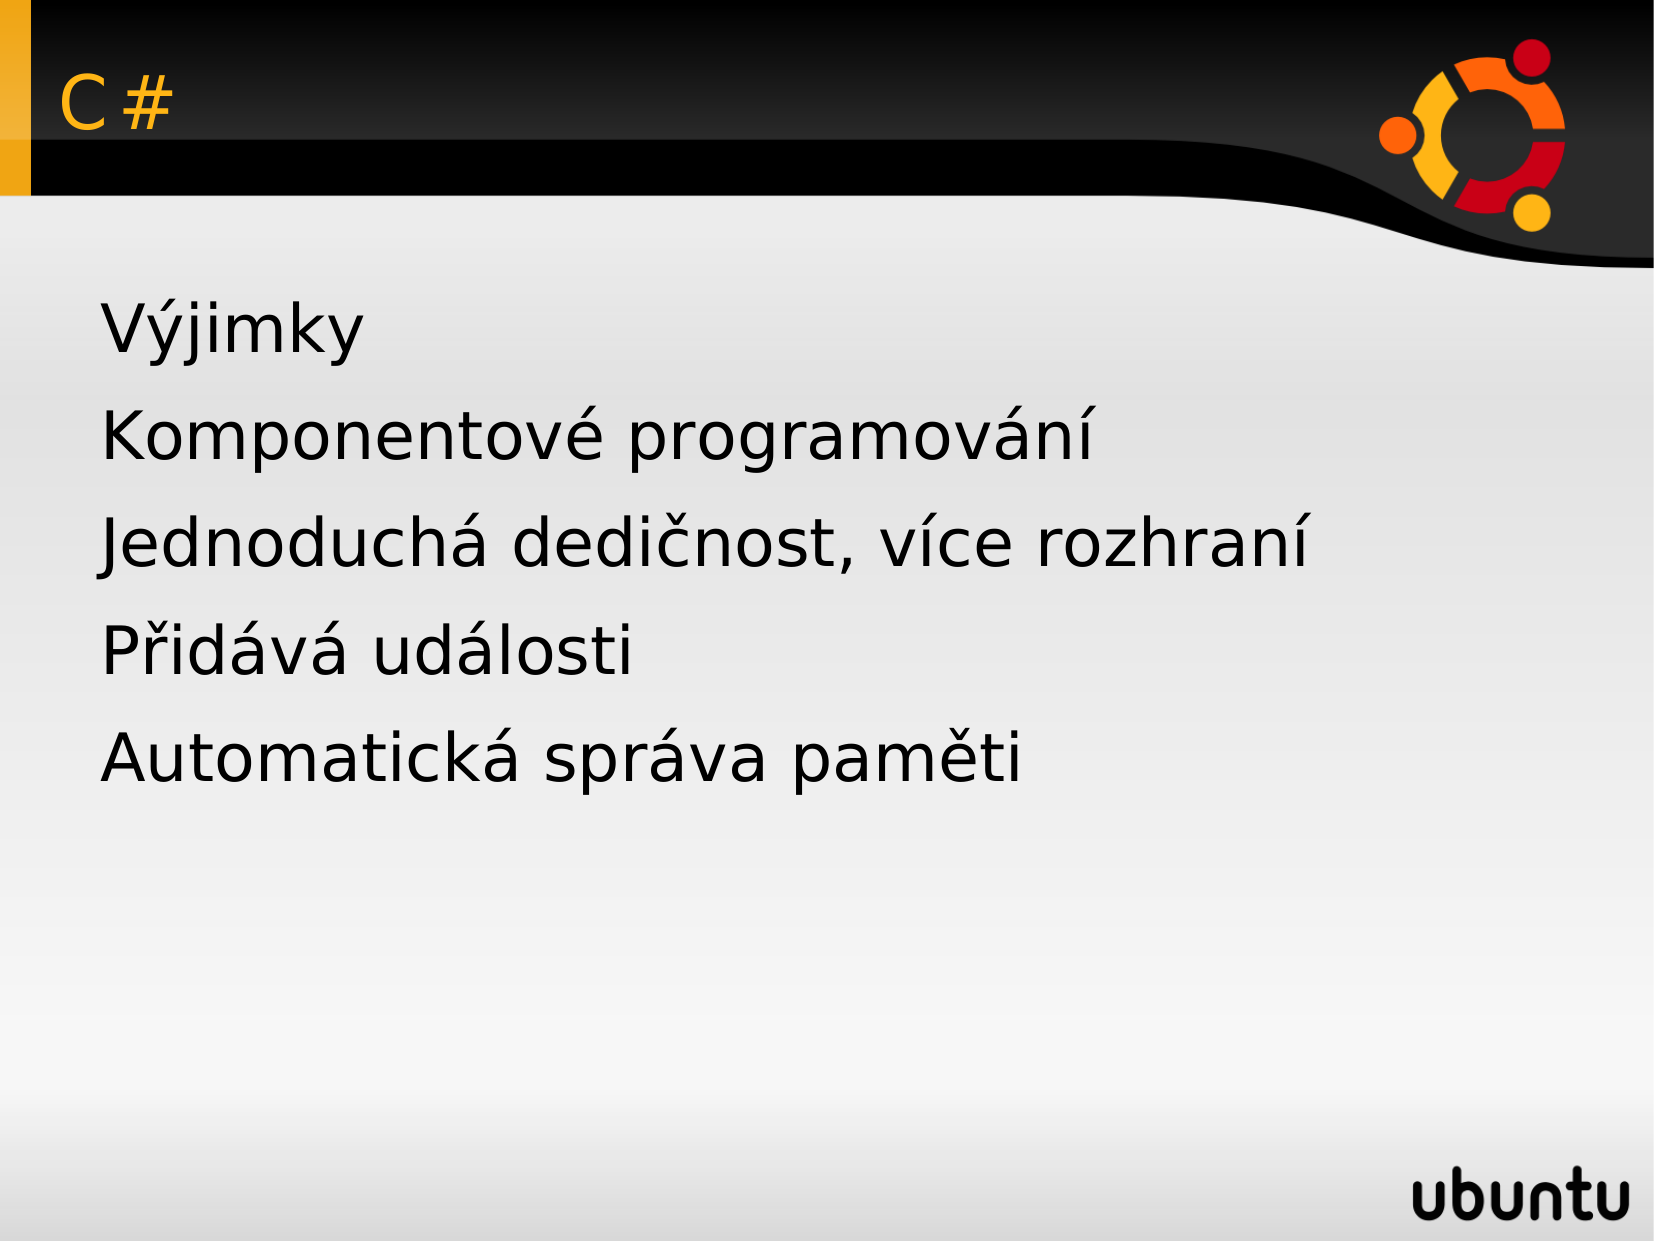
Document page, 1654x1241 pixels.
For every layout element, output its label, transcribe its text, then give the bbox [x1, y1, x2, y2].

picture [0, 0, 1654, 1241]
title C# [59, 36, 1270, 171]
list Výjimky Komponentové programování Jednoduchá dedičnost, více rozhraní Přidává události Automatická správa paměti [82, 290, 1571, 1109]
